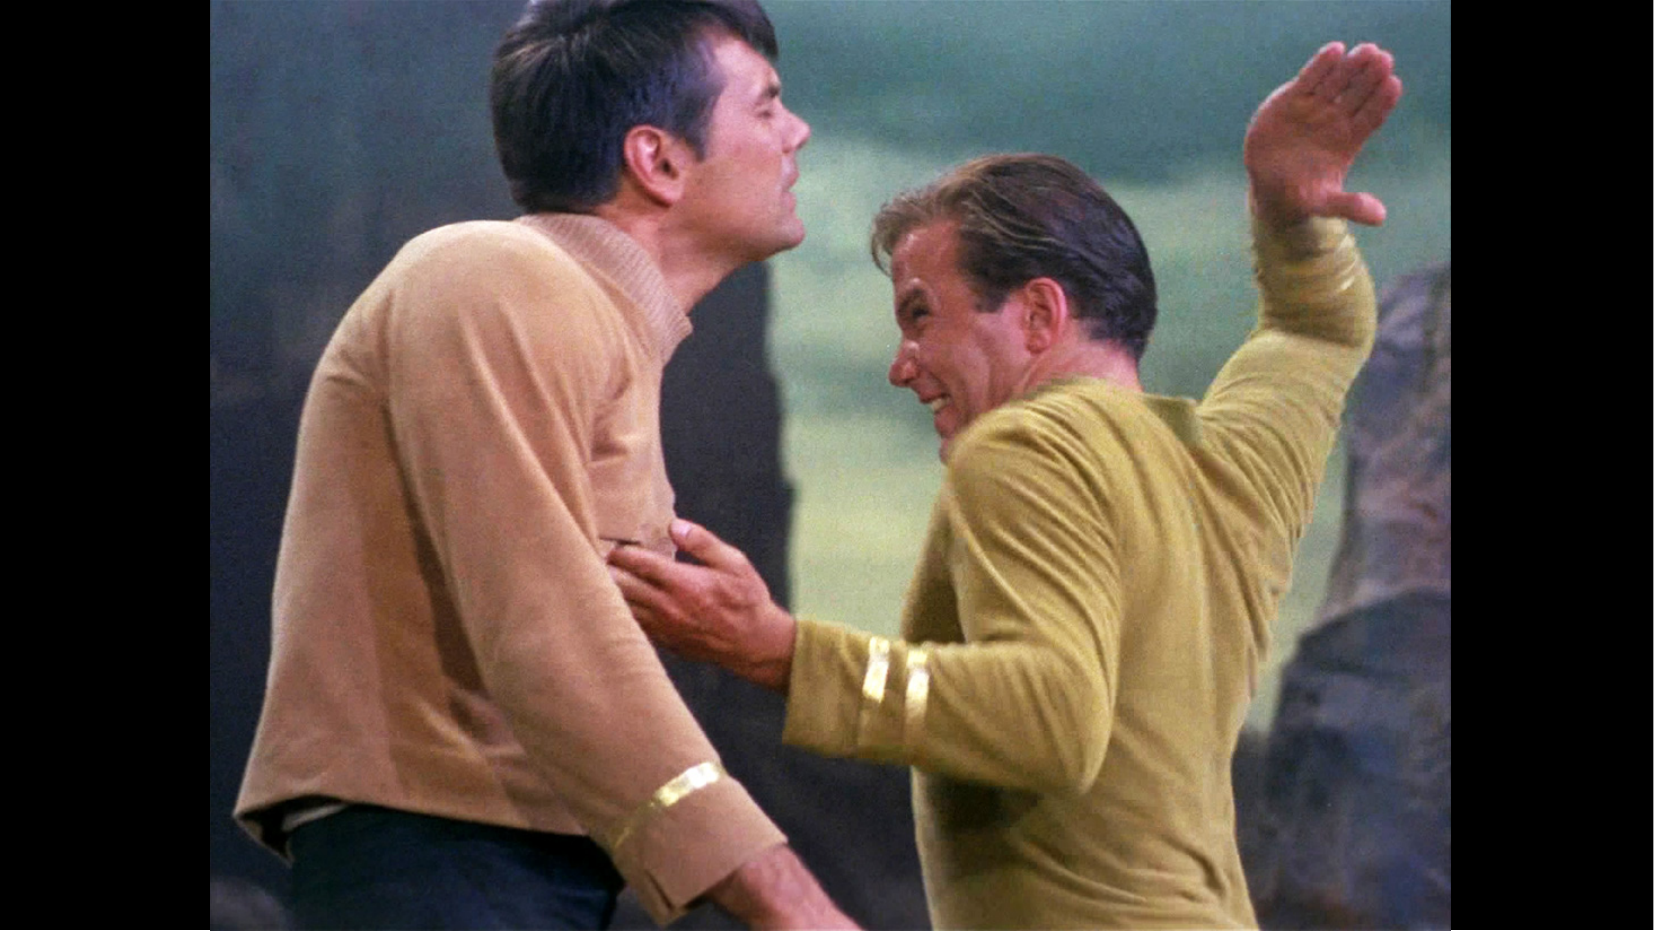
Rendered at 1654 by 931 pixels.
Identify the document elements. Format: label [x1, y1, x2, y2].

picture [210, 0, 1451, 931]
